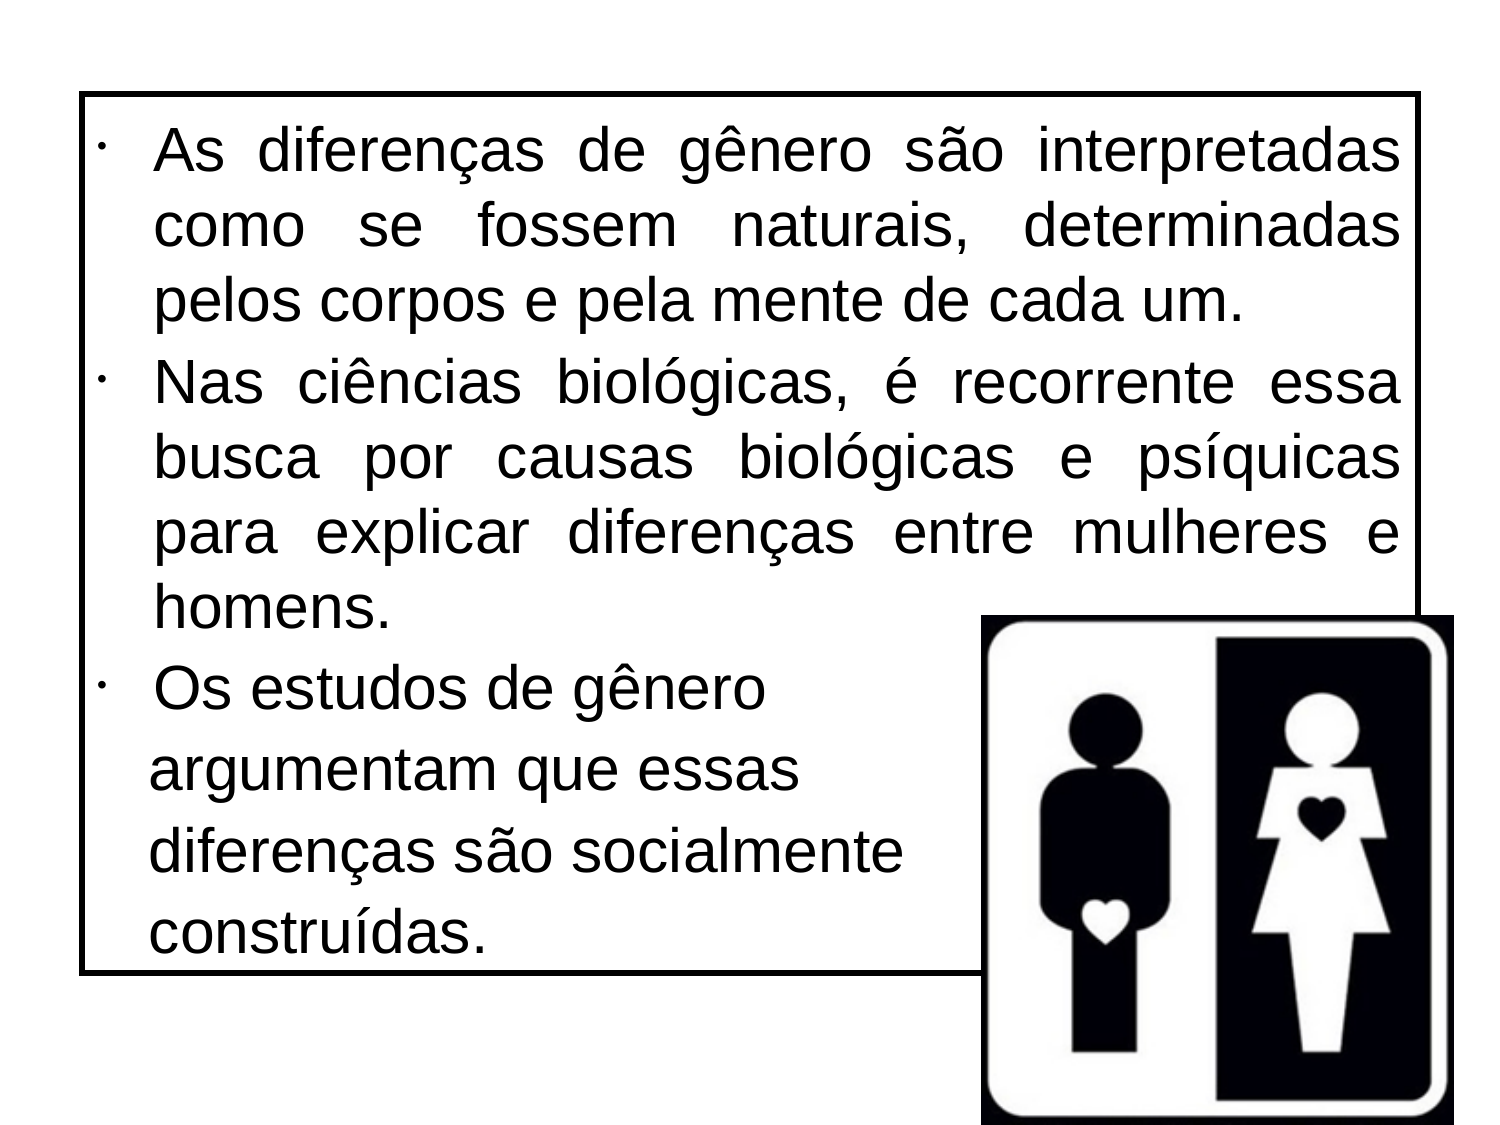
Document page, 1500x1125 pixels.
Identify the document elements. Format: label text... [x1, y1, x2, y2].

text_box As diferenças de gênero são interpretadas como se fossem naturais, determinadas pelos corpos e pela mente de cada um. Nas ciências biológicas, é recorrente essa busca por causas biológicas e psíquicas para explicar diferenças entre mulheres e homens. Os estudos de gênero argumentam que essas diferenças são socialmente construídas. [81, 93, 1418, 973]
picture [981, 615, 1454, 1125]
